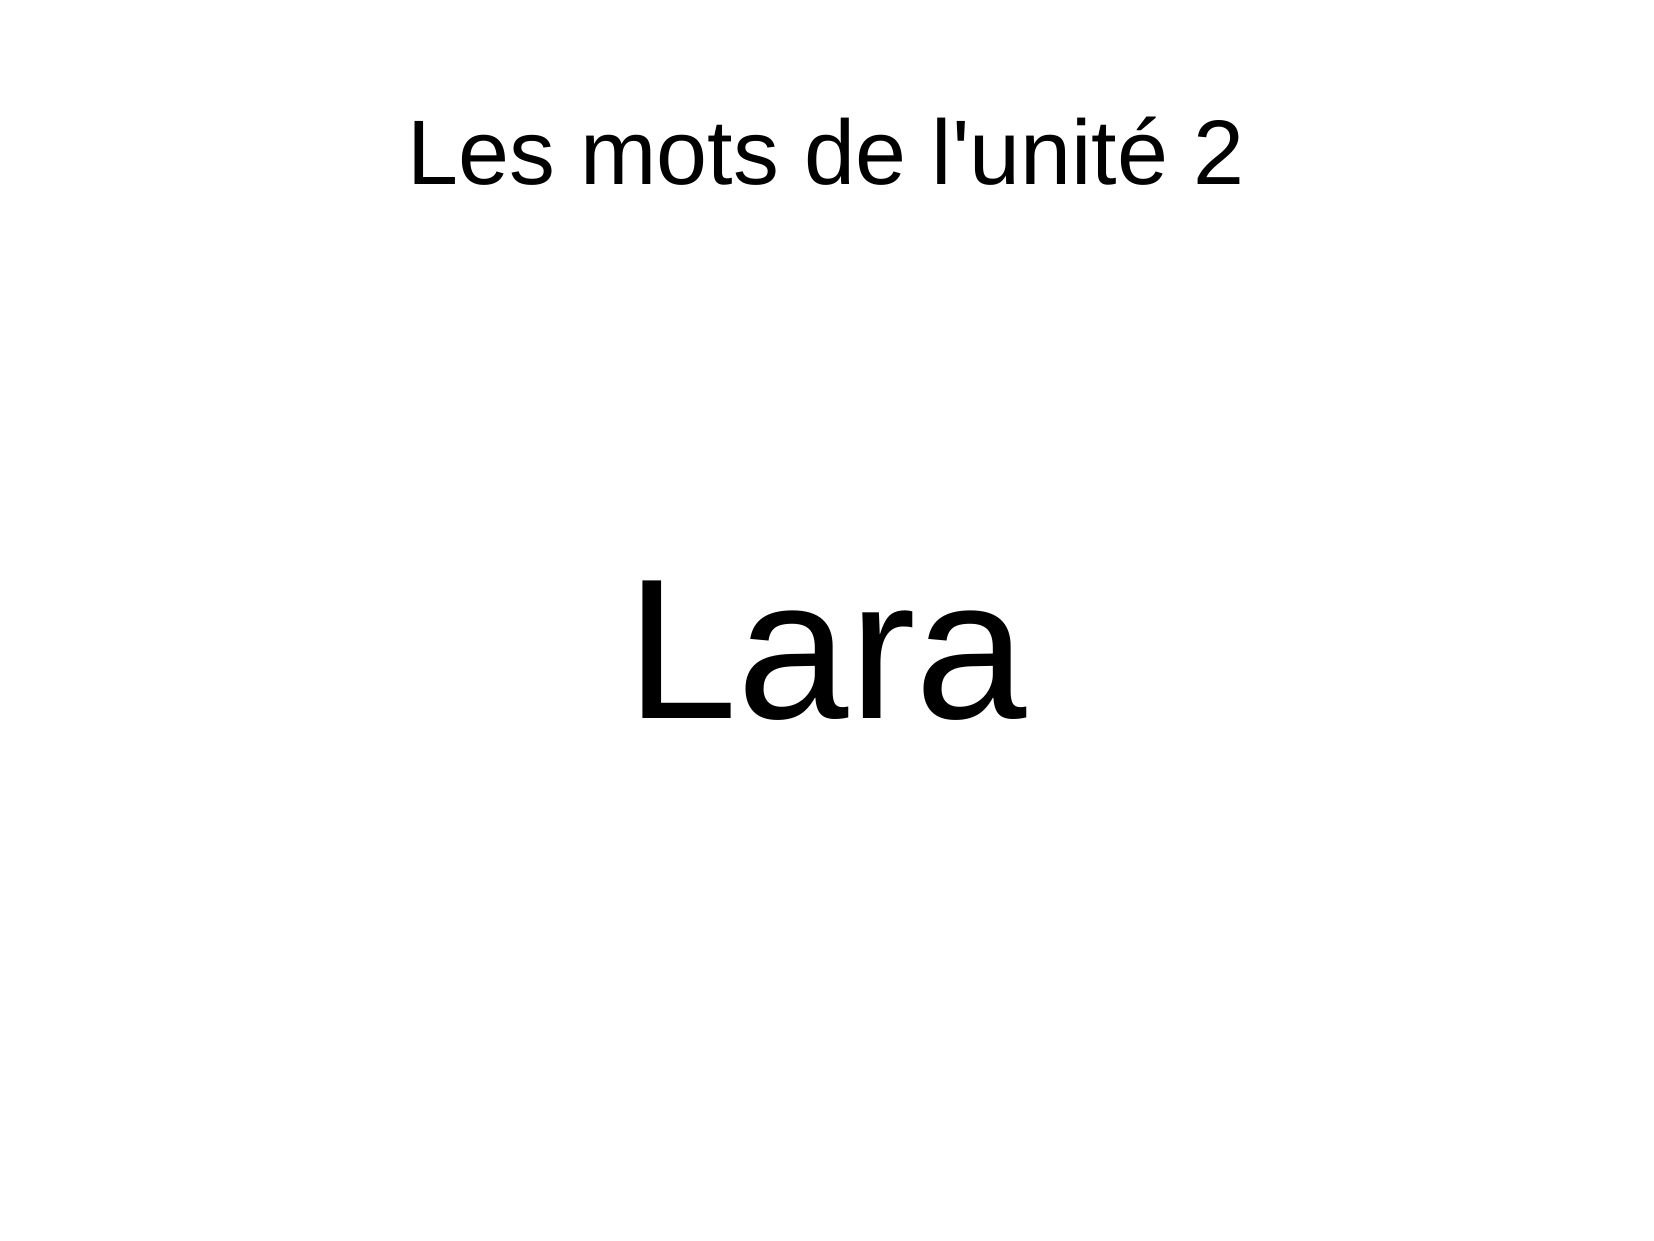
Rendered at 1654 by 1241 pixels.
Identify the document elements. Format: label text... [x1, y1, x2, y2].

subtitle Lara [82, 290, 1571, 1010]
title Les mots de l'unité 2 [82, 49, 1571, 257]
